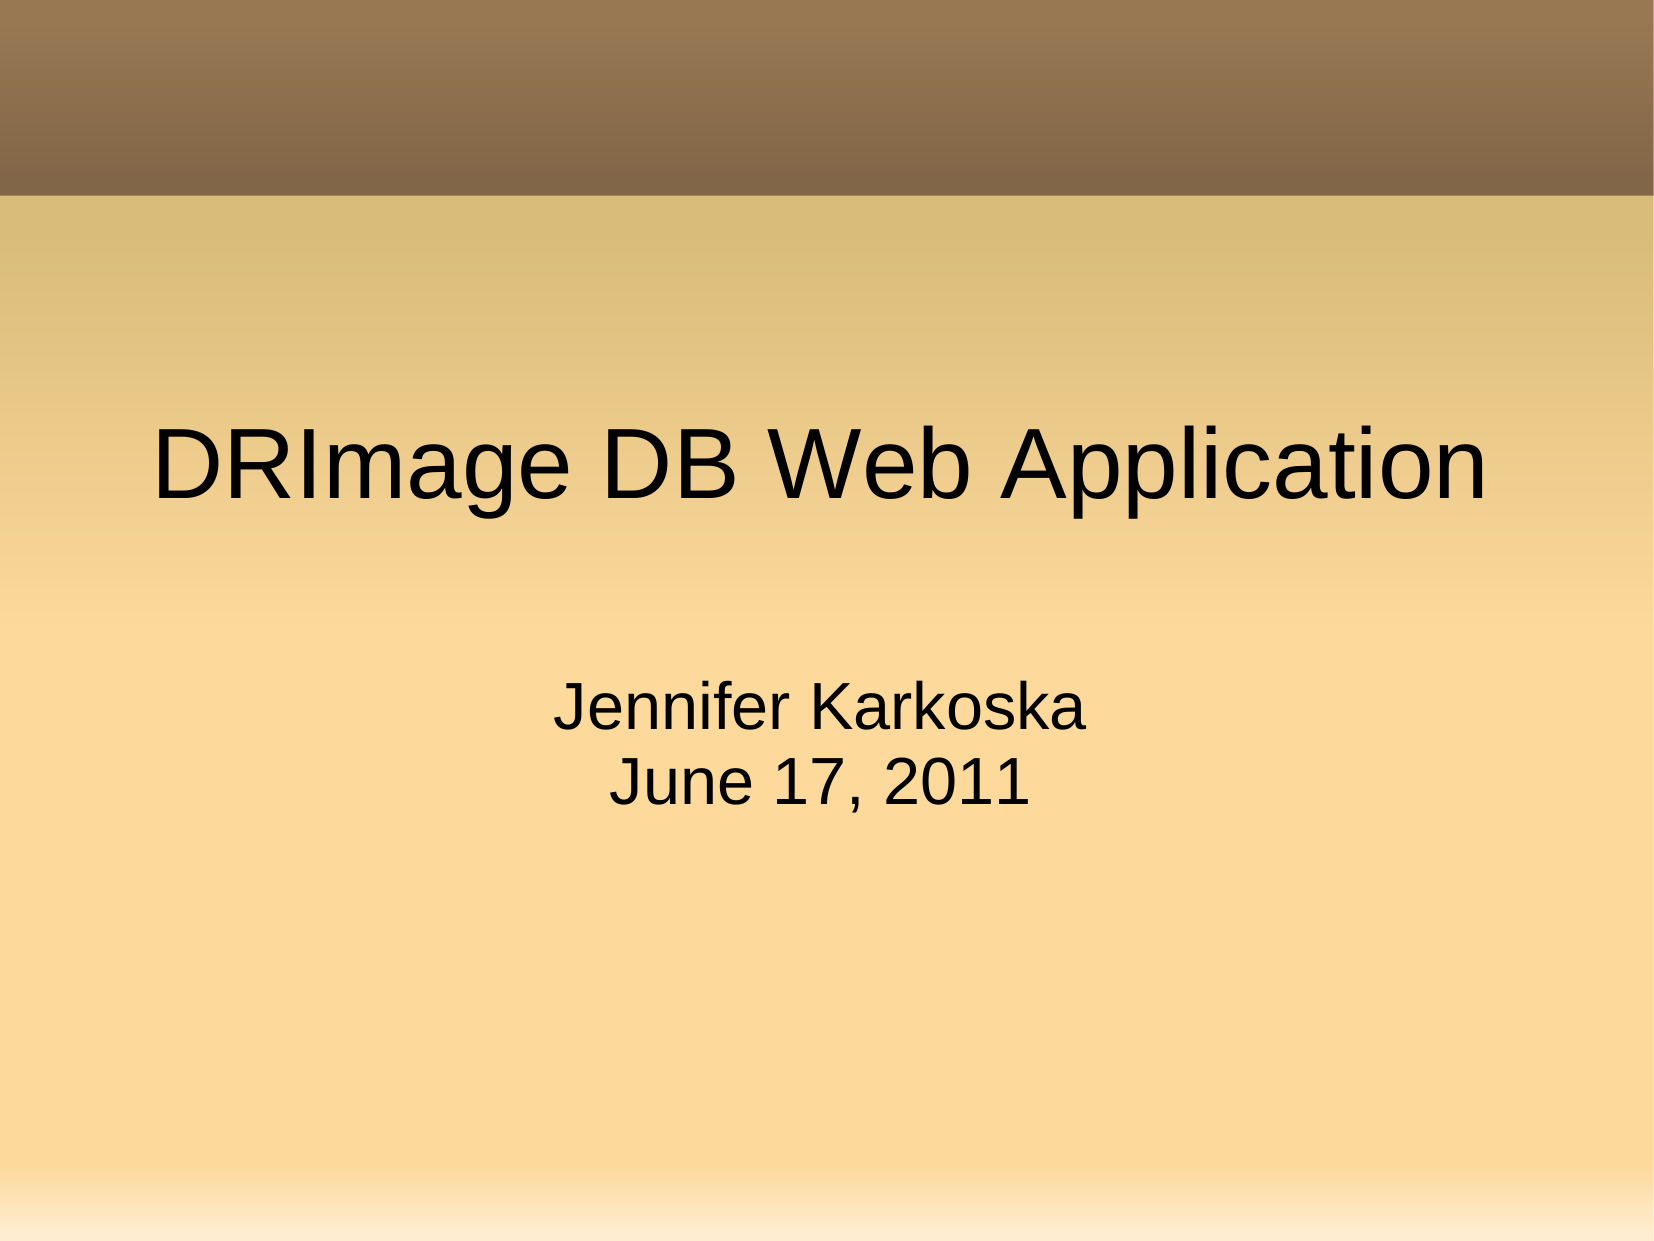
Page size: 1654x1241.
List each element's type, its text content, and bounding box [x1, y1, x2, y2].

subtitle DRImage DB Web Application Jennifer Karkoska June 17, 2011 [76, 59, 1565, 1168]
picture [0, 0, 1654, 1241]
